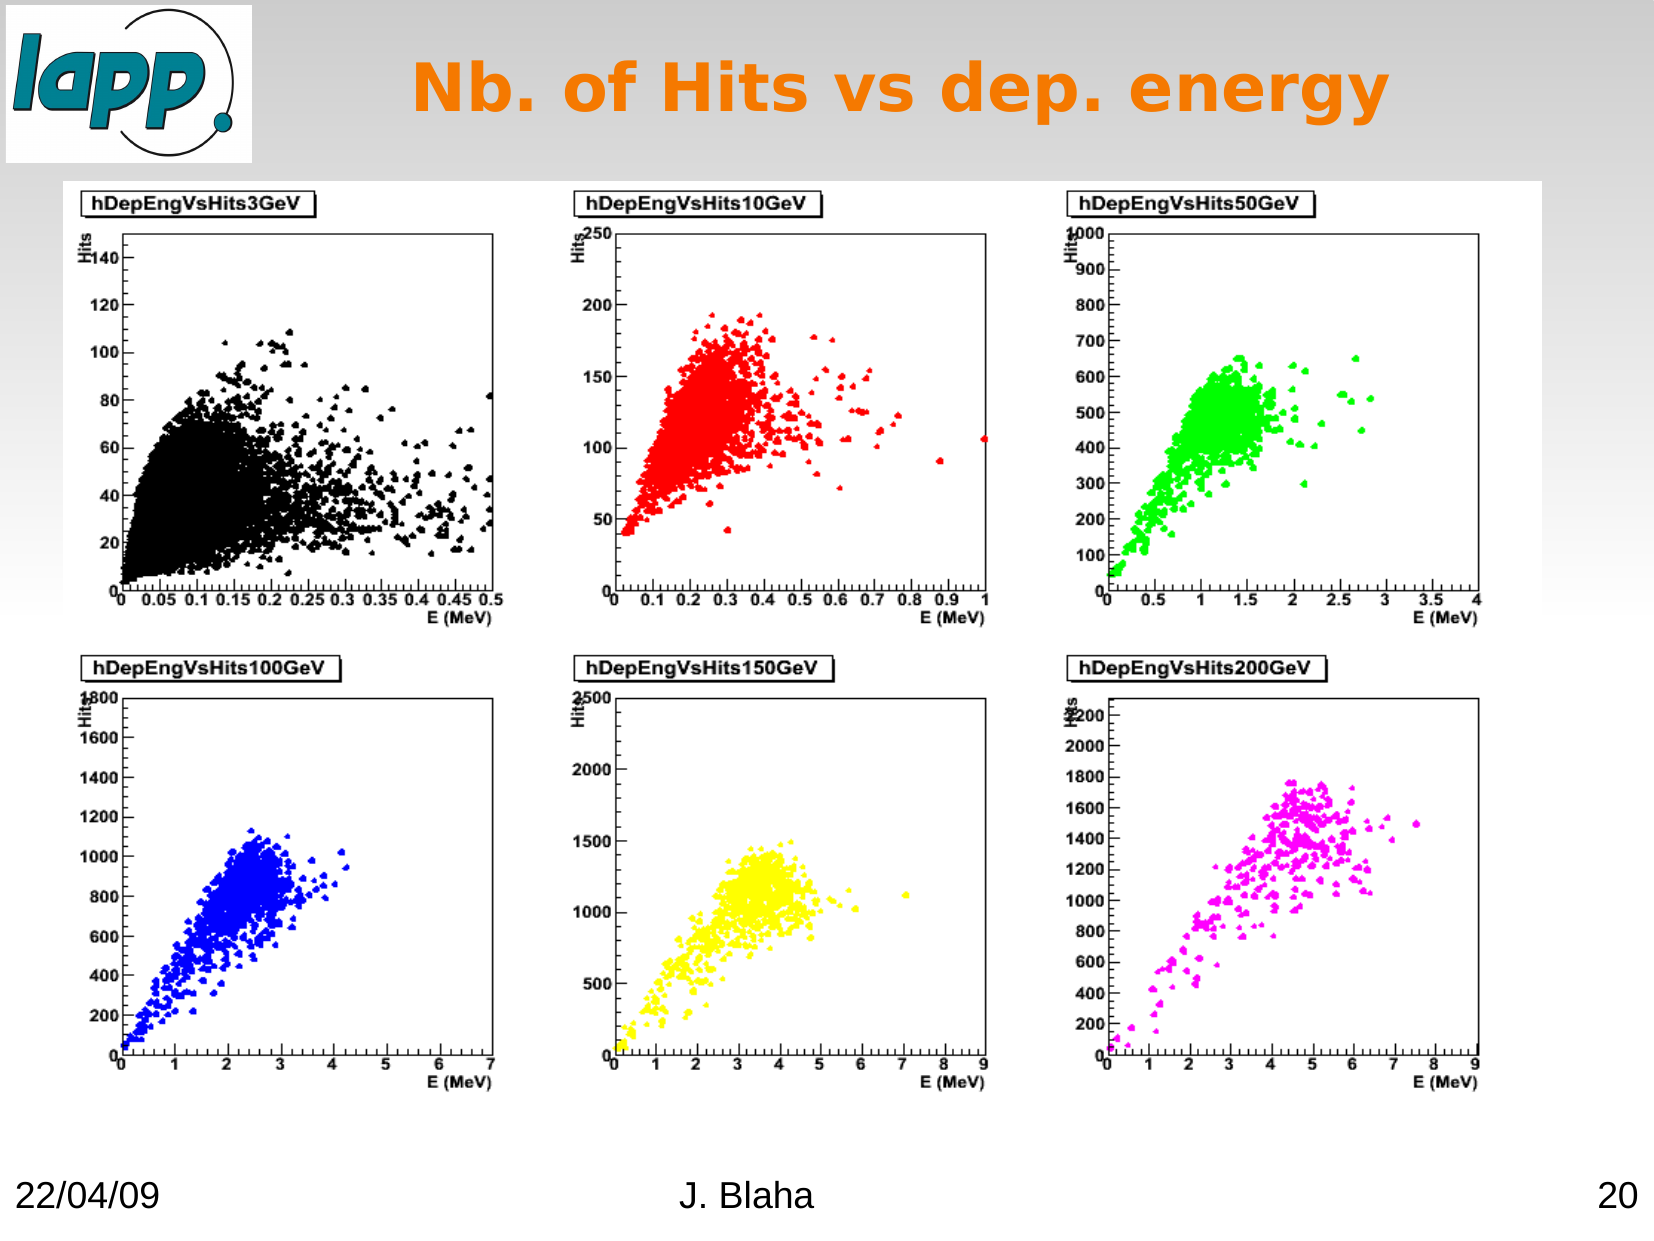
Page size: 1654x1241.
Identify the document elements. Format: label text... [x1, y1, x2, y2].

text_box 3 [1574, 1167, 1654, 1241]
title Nb. of Hits vs dep. energy [148, 14, 1654, 163]
picture [5, 5, 252, 163]
text_box 22/04/09 [0, 1167, 177, 1241]
text_box J. Blaha [653, 1167, 1000, 1241]
picture [63, 181, 1542, 1110]
